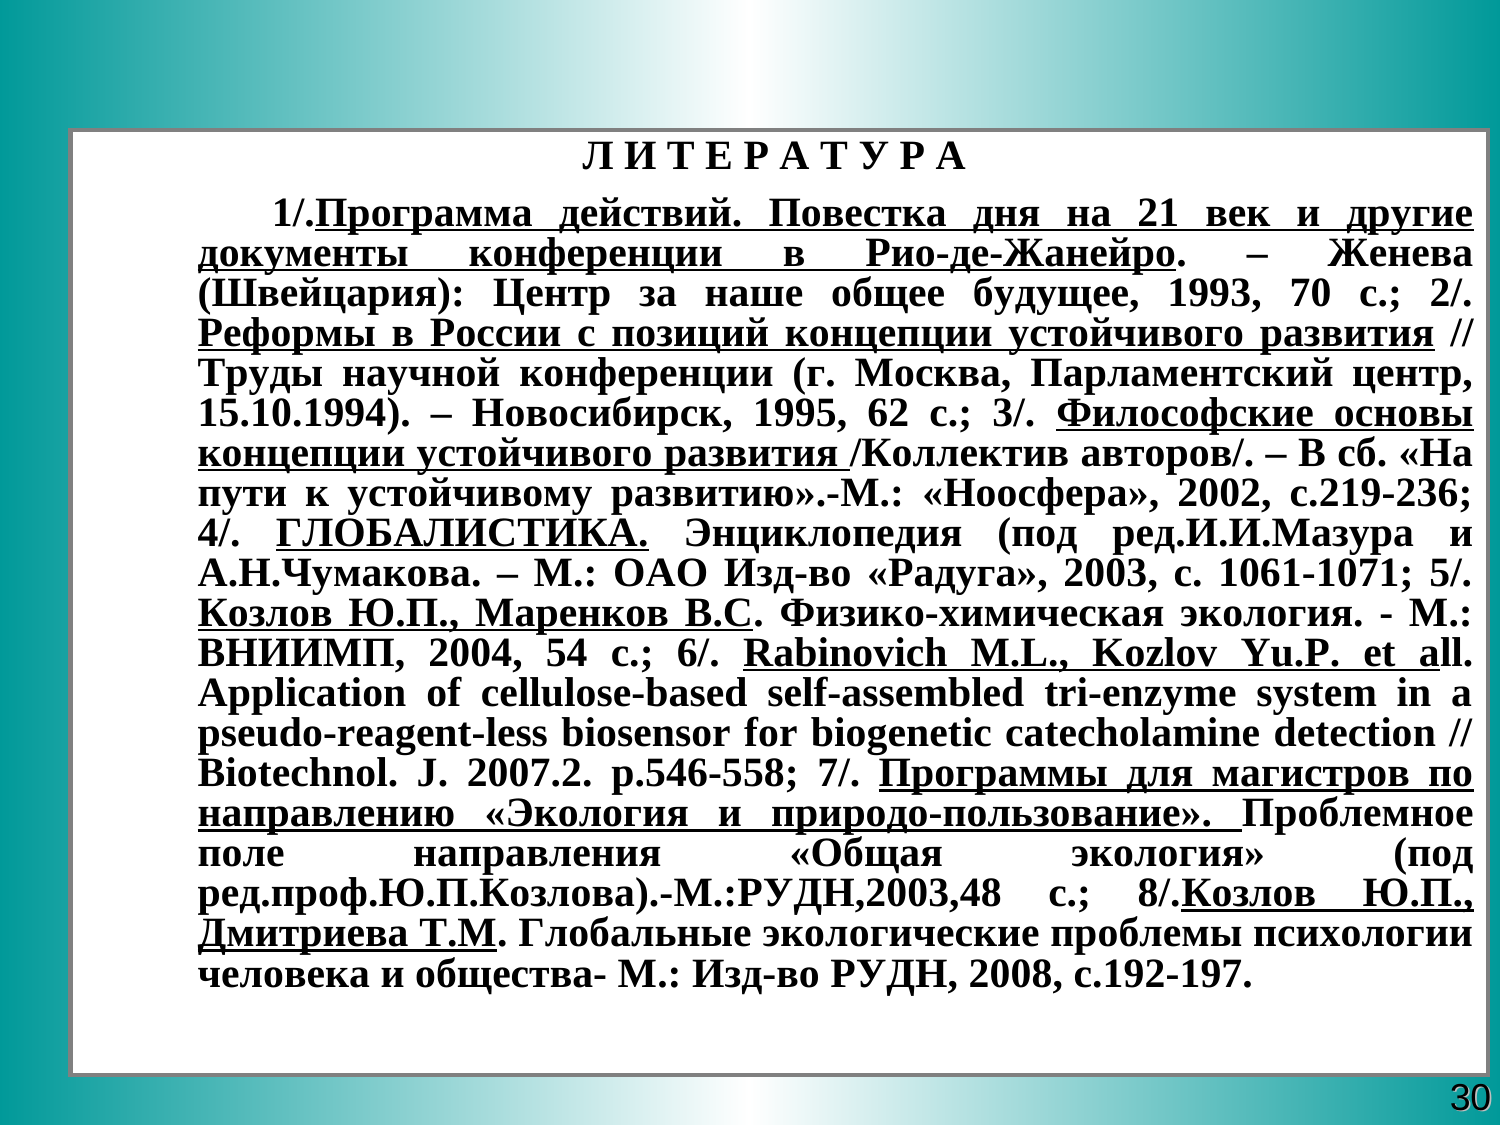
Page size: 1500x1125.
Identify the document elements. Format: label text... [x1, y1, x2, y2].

list Л И Т Е Р А Т У Р А 1/.Программа действий. Повестка дня на 21 век и другие документы конференции в Рио-де-Жанейро. – Женева (Швейцария): Центр за наше общее будущее, 1993, 70 с.; 2/. Реформы в России с позиций концепции устойчивого развития // Труды научной конференции (г. Москва, Парламентский центр, 15.10.1994). – Новосибирск, 1995, 62 с.; 3/. Философские основы концепции устойчивого развития /Коллектив авторов/. – В сб. «На пути к устойчивому развитию».-М.: «Ноосфера», 2002, с.219-236; 4/. ГЛОБАЛИСТИКА. Энциклопедия (под ред.И.И.Мазура и А.Н.Чумакова. – М.: ОАО Изд-во «Радуга», 2003, с. 1061-1071; 5/. Козлов Ю.П., Маренков В.С. Физико-химическая экология. - М.: ВНИИМП, 2004, 54 с.; 6/. Rabinovich M.L., Kozlov Yu.P. et all. Application of cellulose-based self-assembled tri-enzyme system in a pseudo-reagent-less biosensor for biogenetic catecholamine detection // Biotechnol. J. 2007.2. p.546-558; 7/. Программы для магистров по направлению «Экология и природо-пользование». Проблемное поле направления «Общая экология» (под ред.проф.Ю.П.Козлова).-М.:РУДН,2003,48 с.; 8/.Козлов Ю.П., Дмитриева Т.М. Глобальные экологические проблемы психологии человека и общества- М.: Изд-во РУДН, 2008, с.192-197. [70, 129, 1489, 1075]
